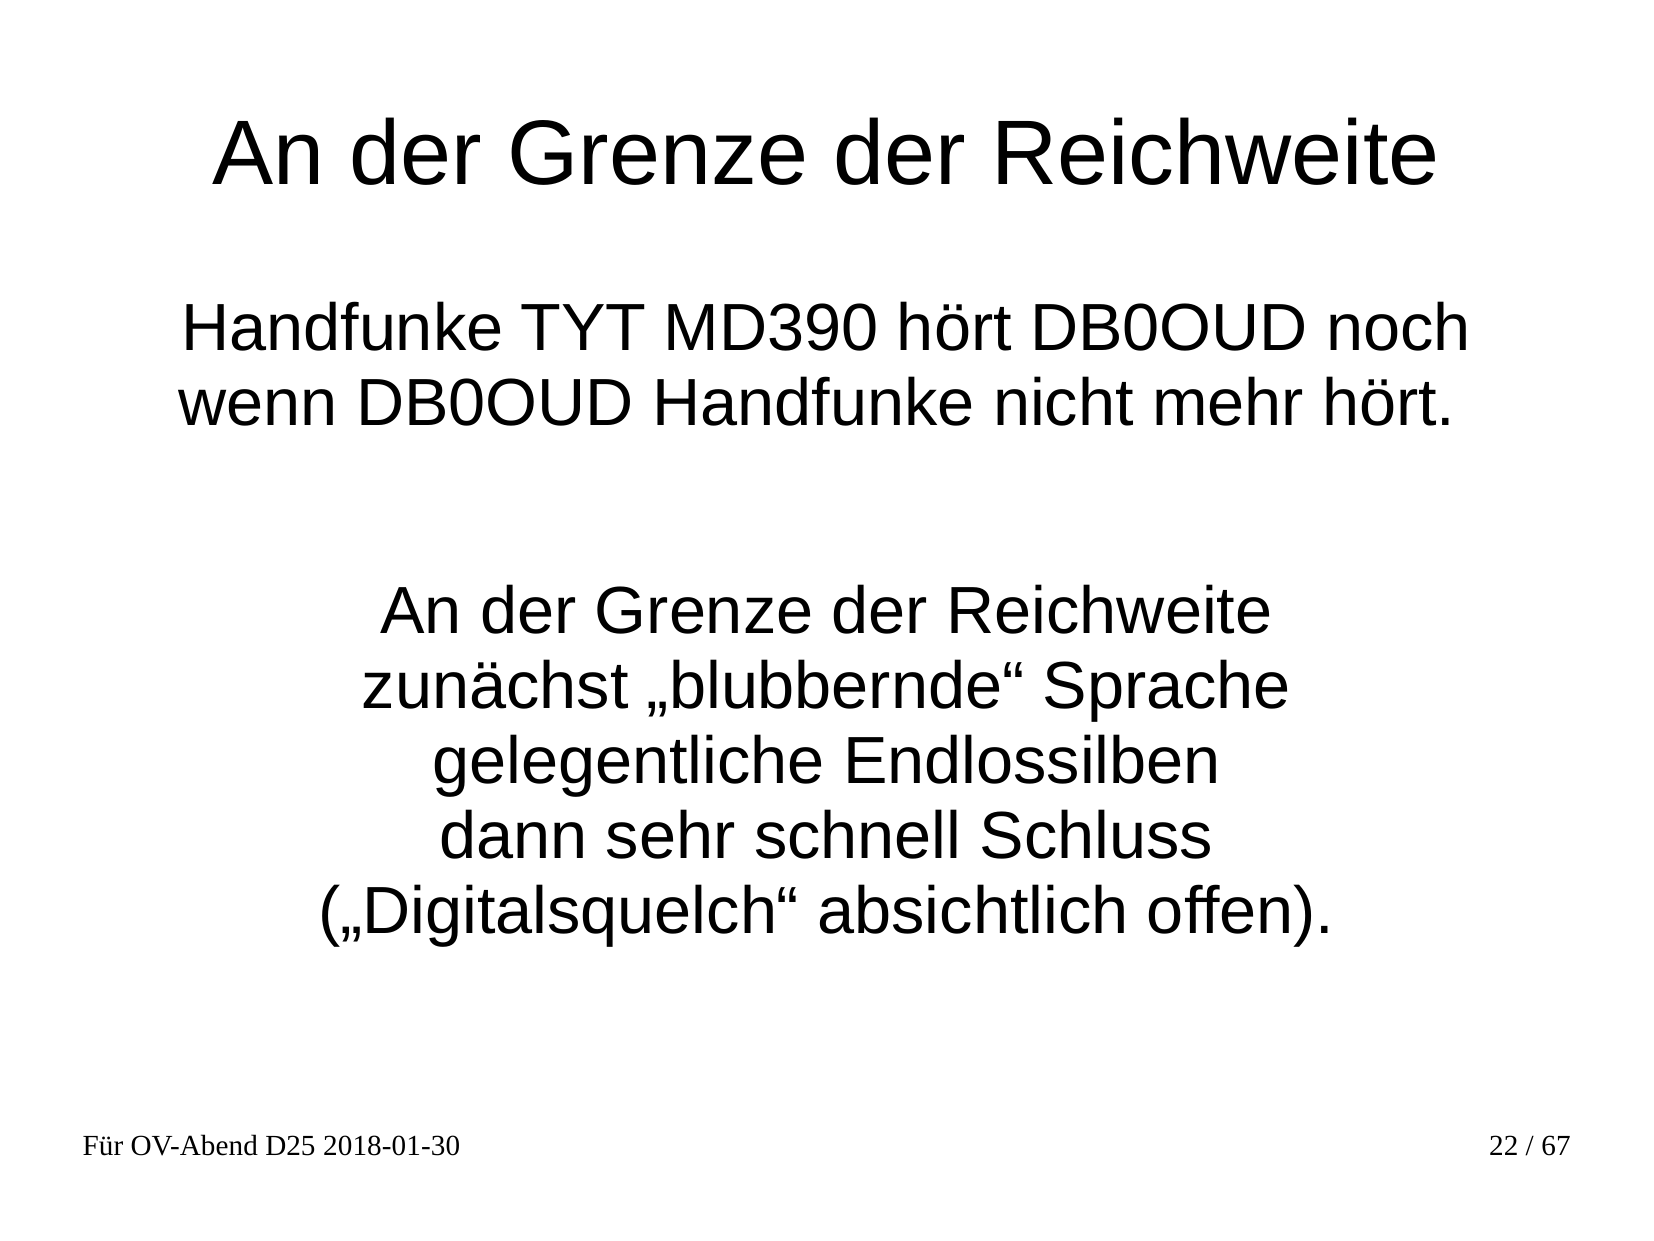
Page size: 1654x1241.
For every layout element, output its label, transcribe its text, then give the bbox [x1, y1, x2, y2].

title An der Grenze der Reichweite [82, 49, 1571, 257]
list Handfunke TYT MD390 hört DB0OUD noch wenn DB0OUD Handfunke nicht mehr hört. An der Grenze der Reichweite zunächst „blubbernde“ Sprache gelegentliche Endlossilben dann sehr schnell Schluss („Digitalsquelch“ absichtlich offen). [82, 290, 1571, 1075]
